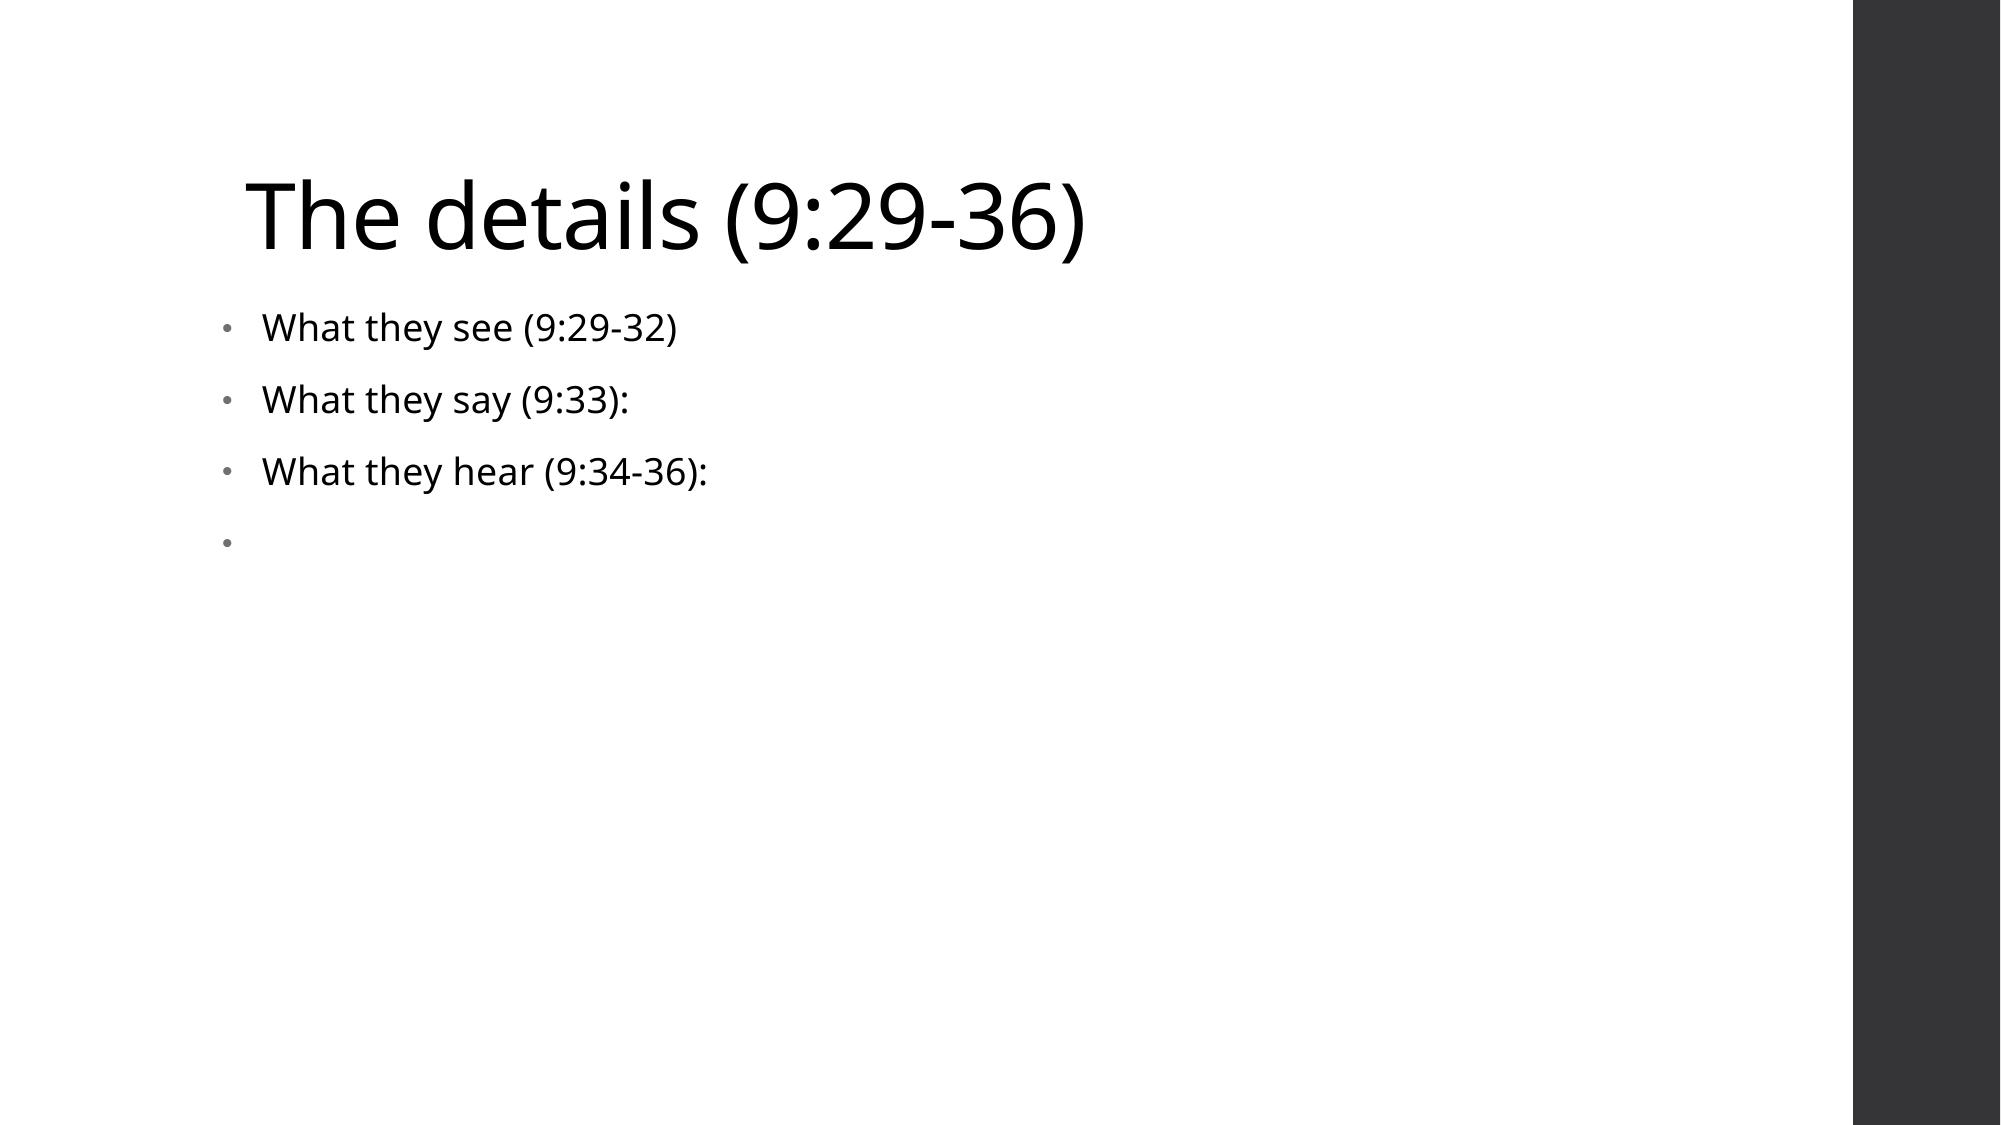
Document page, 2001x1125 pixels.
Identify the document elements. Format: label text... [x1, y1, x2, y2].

list What they see (9:29-32) What they say (9:33): What they hear (9:34-36): [206, 299, 1617, 1014]
title The details (9:29-36) [206, 60, 1797, 278]
